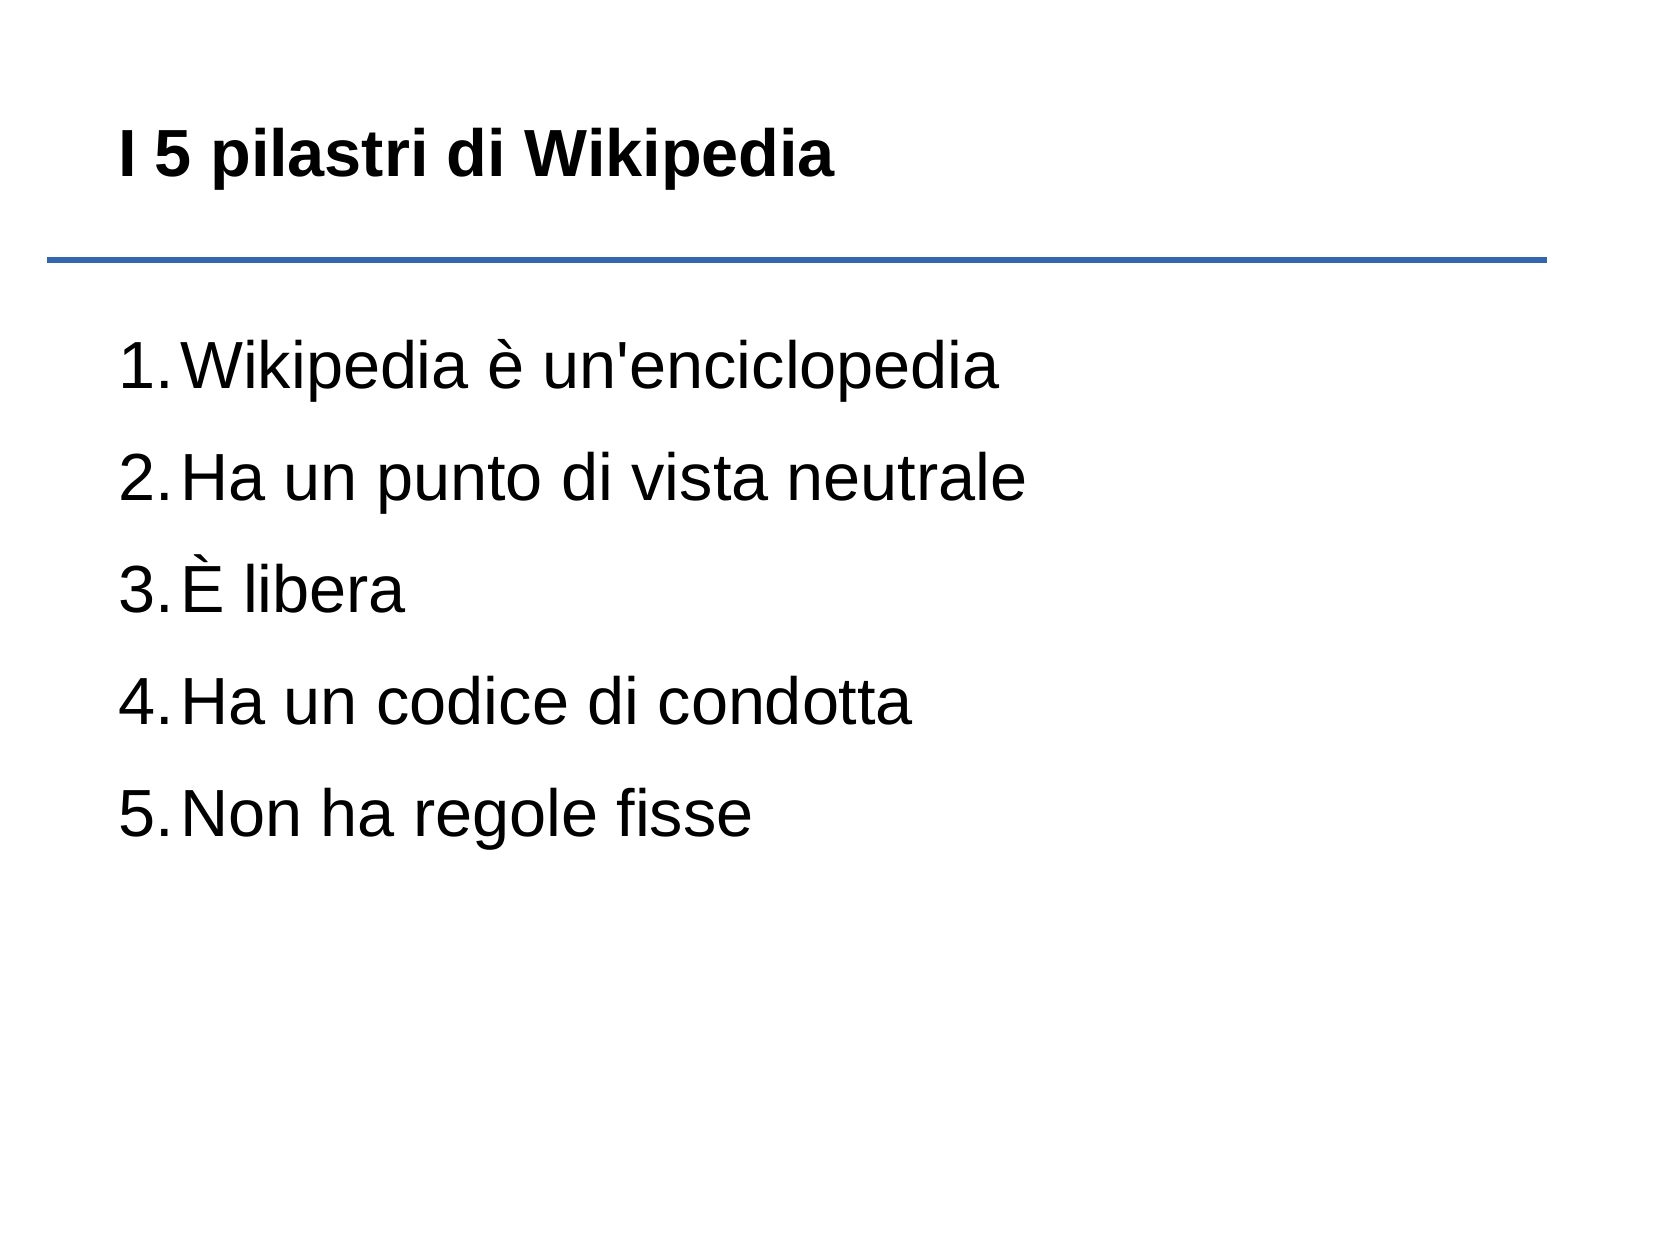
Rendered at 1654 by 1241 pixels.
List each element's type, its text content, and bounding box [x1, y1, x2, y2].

subtitle Wikipedia è un'enciclopedia Ha un punto di vista neutrale È libera Ha un codice di condotta Non ha regole fisse [118, 290, 1571, 1170]
title I 5 pilastri di Wikipedia [118, 49, 1571, 257]
